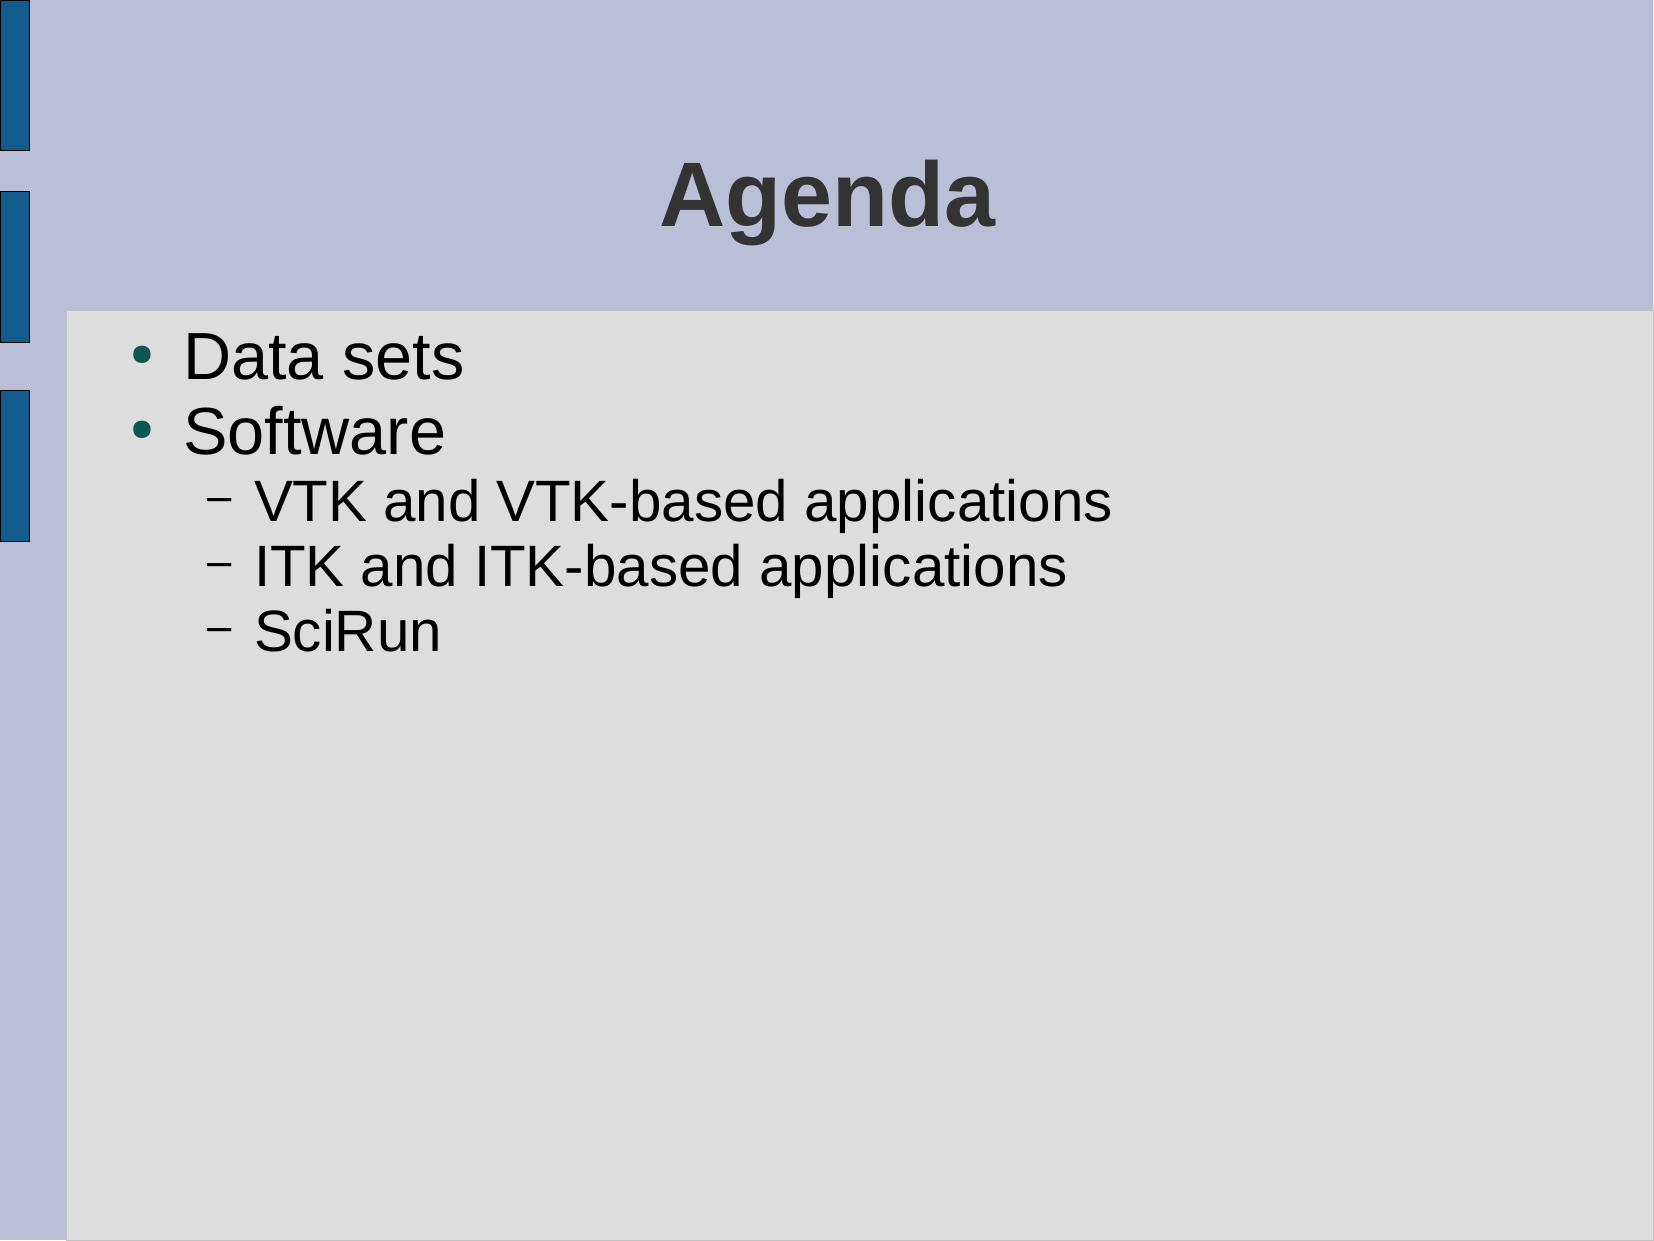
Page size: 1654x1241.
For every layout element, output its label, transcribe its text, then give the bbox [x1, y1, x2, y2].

title Agenda [121, 98, 1534, 291]
list Data sets Software VTK and VTK-based applications ITK and ITK-based applications SciRun [112, 319, 1613, 1198]
